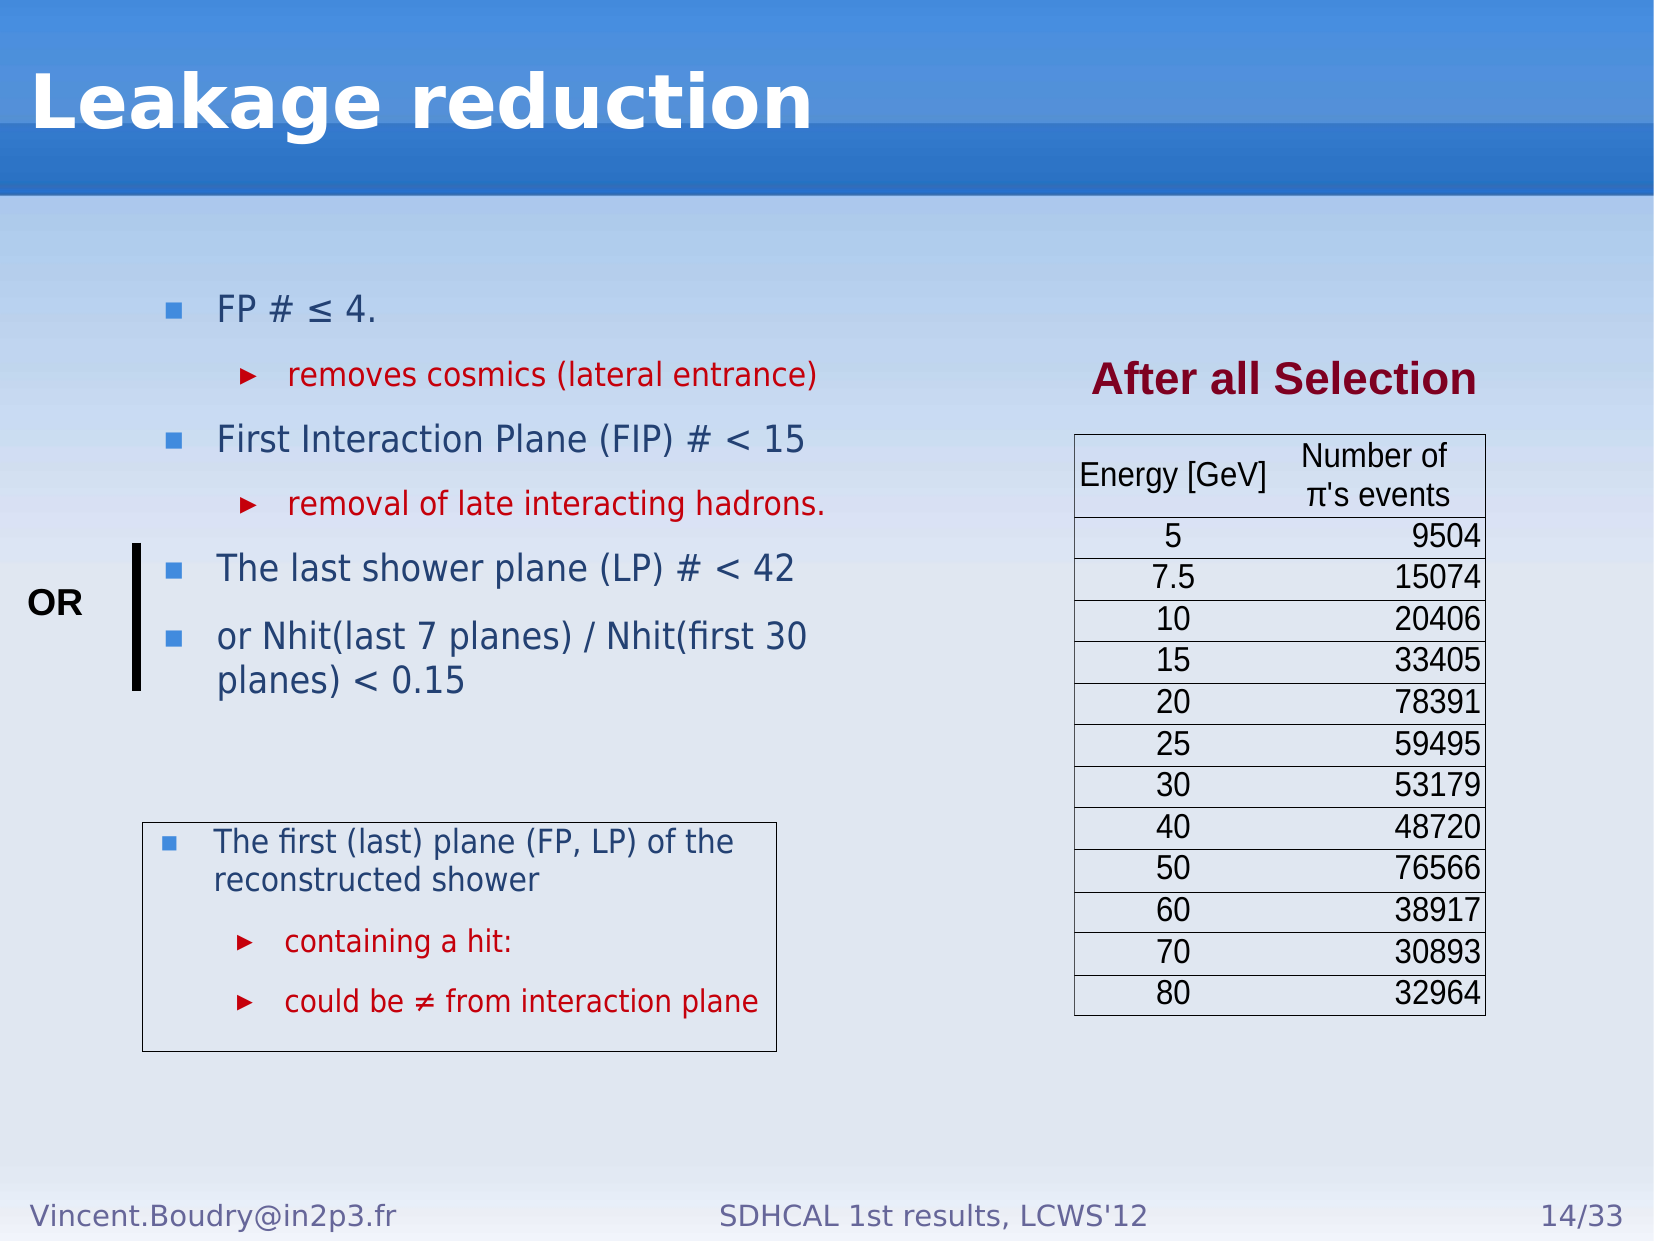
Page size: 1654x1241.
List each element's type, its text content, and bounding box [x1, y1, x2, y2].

list The first (last) plane (FP, LP) of the reconstructed shower containing a hit: could be ≠ from interaction plane [142, 822, 777, 1052]
title Leakage reduction [29, 0, 1654, 207]
picture [0, 0, 1654, 1241]
list FP # ≤ 4. removes cosmics (lateral entrance) First Interaction Plane (FIP) # < 15 removal of late interacting hadrons. The last shower plane (LP) # < 42 or Nhit(last 7 planes) / Nhit(first 30 planes) < 0.15 [145, 287, 850, 715]
chart [1074, 434, 1488, 1020]
text_box OR [12, 573, 99, 631]
text_box After all Selection [1076, 345, 1493, 412]
